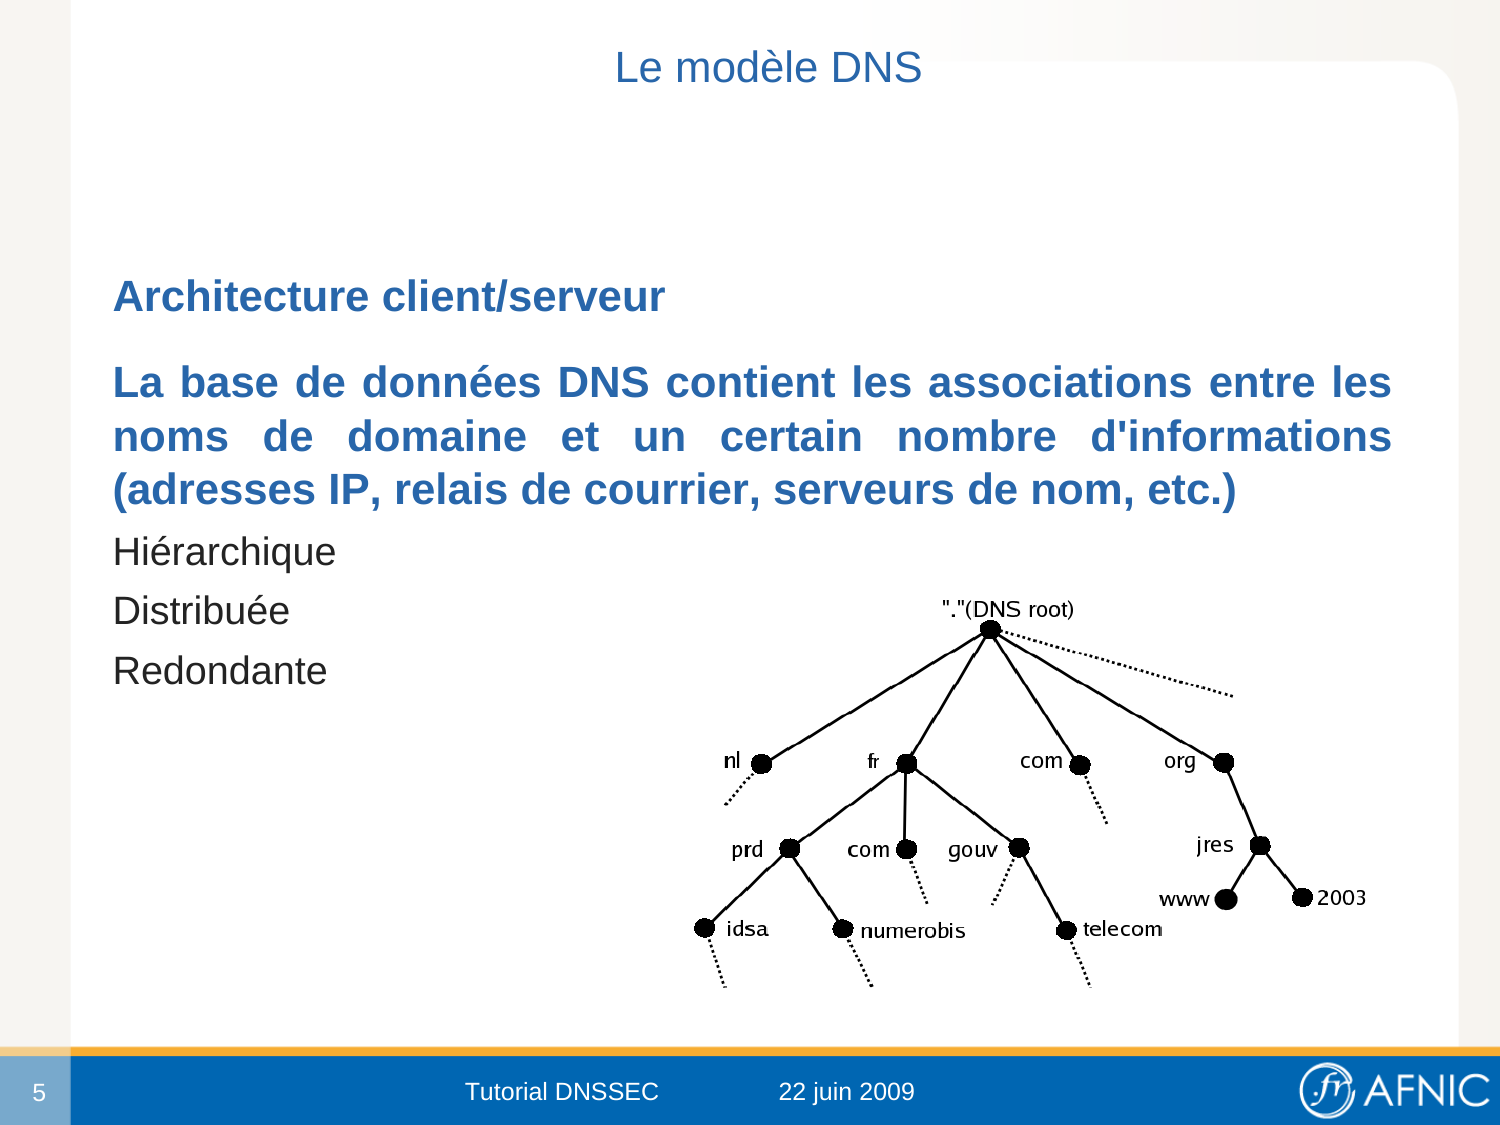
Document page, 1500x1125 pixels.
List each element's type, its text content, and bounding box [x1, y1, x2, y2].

picture [0, 0, 1500, 1125]
title Le modèle DNS [112, 12, 1426, 117]
list Architecture client/serveur La base de données DNS contient les associations entre les noms de domaine et un certain nombre d'informations (adresses IP, relais de courrier, serveurs de nom, etc.) Hiérarchique Distribuée Redondante [112, 262, 1394, 972]
